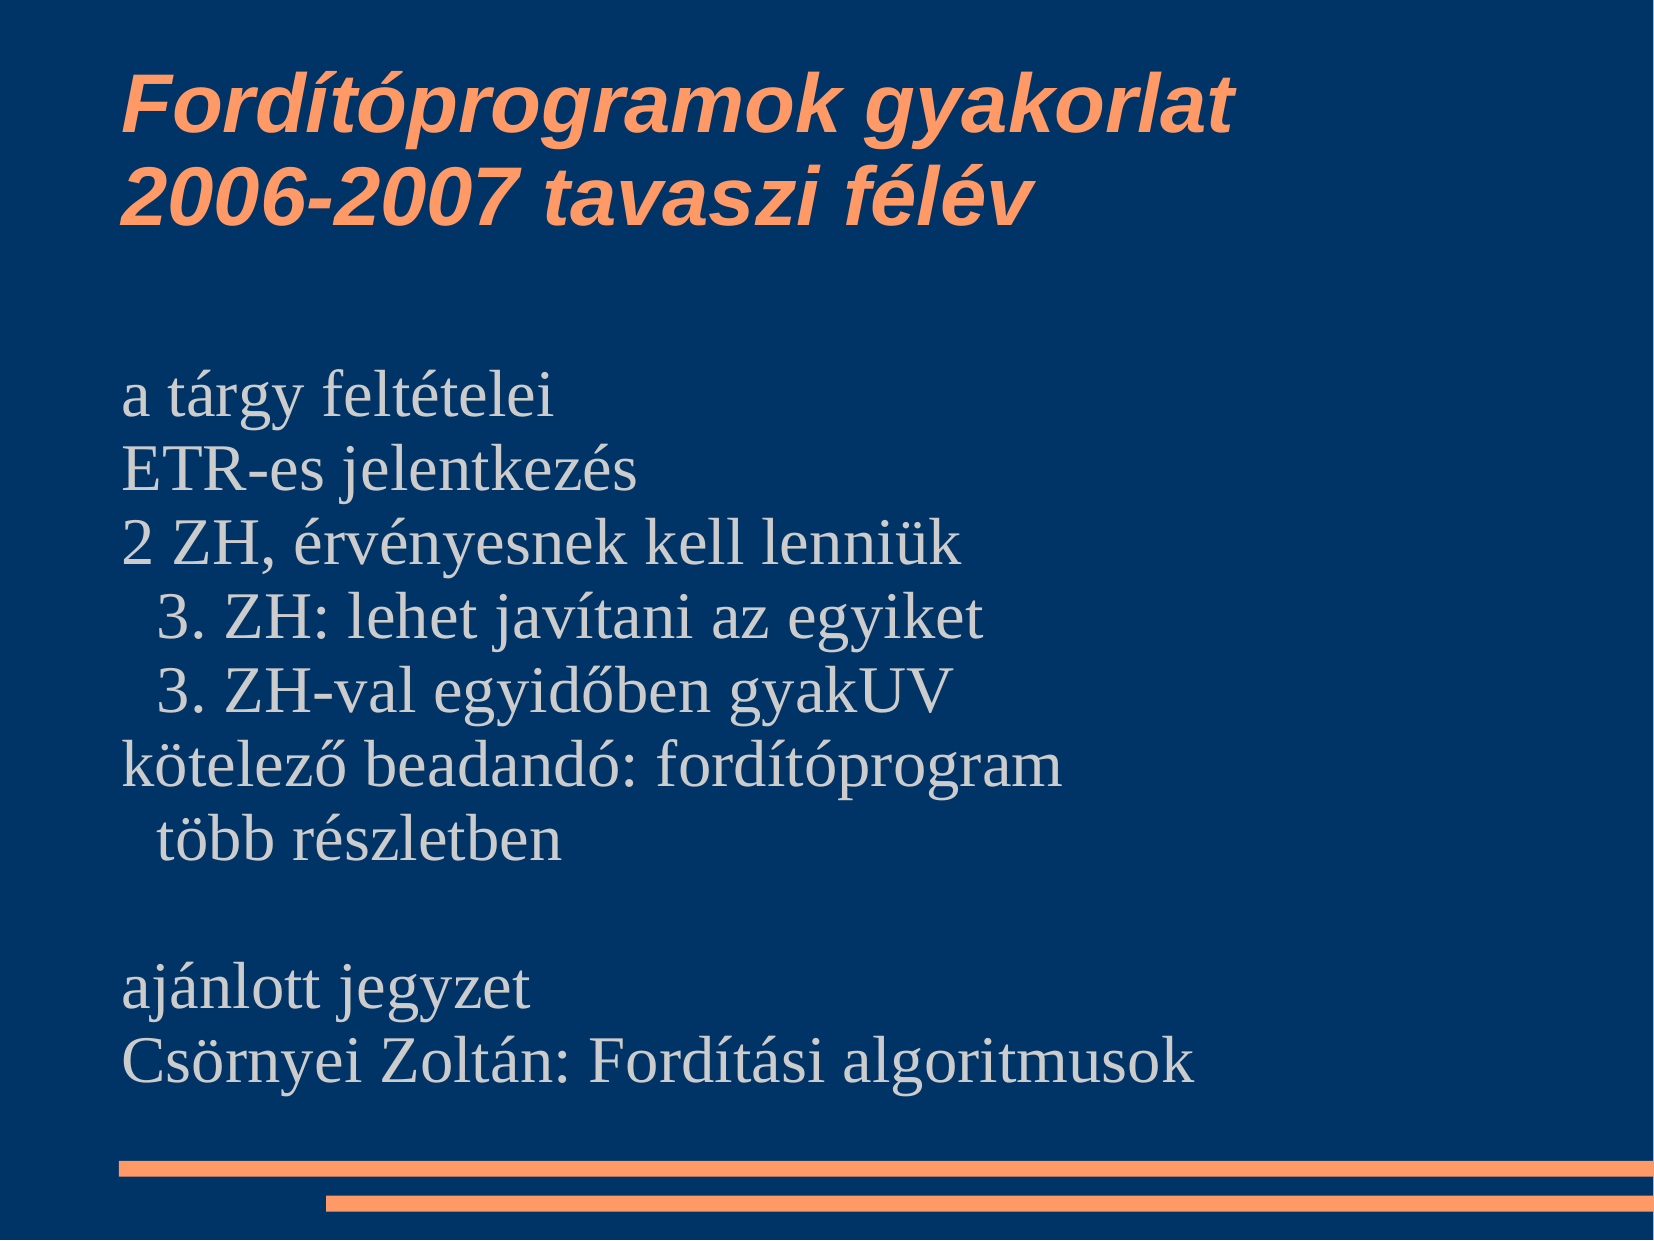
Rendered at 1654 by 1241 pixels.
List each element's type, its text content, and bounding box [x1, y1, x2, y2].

subtitle a tárgy feltételei ETR-es jelentkezés 2 ZH, érvényesnek kell lenniük 3. ZH: lehet javítani az egyiket 3. ZH-val egyidőben gyakUV kötelező beadandó: fordítóprogram több részletben ajánlott jegyzet Csörnyei Zoltán: Fordítási algoritmusok [121, 242, 1561, 1212]
title Fordítóprogramok gyakorlat 2006-2007 tavaszi félév [121, 42, 1534, 242]
